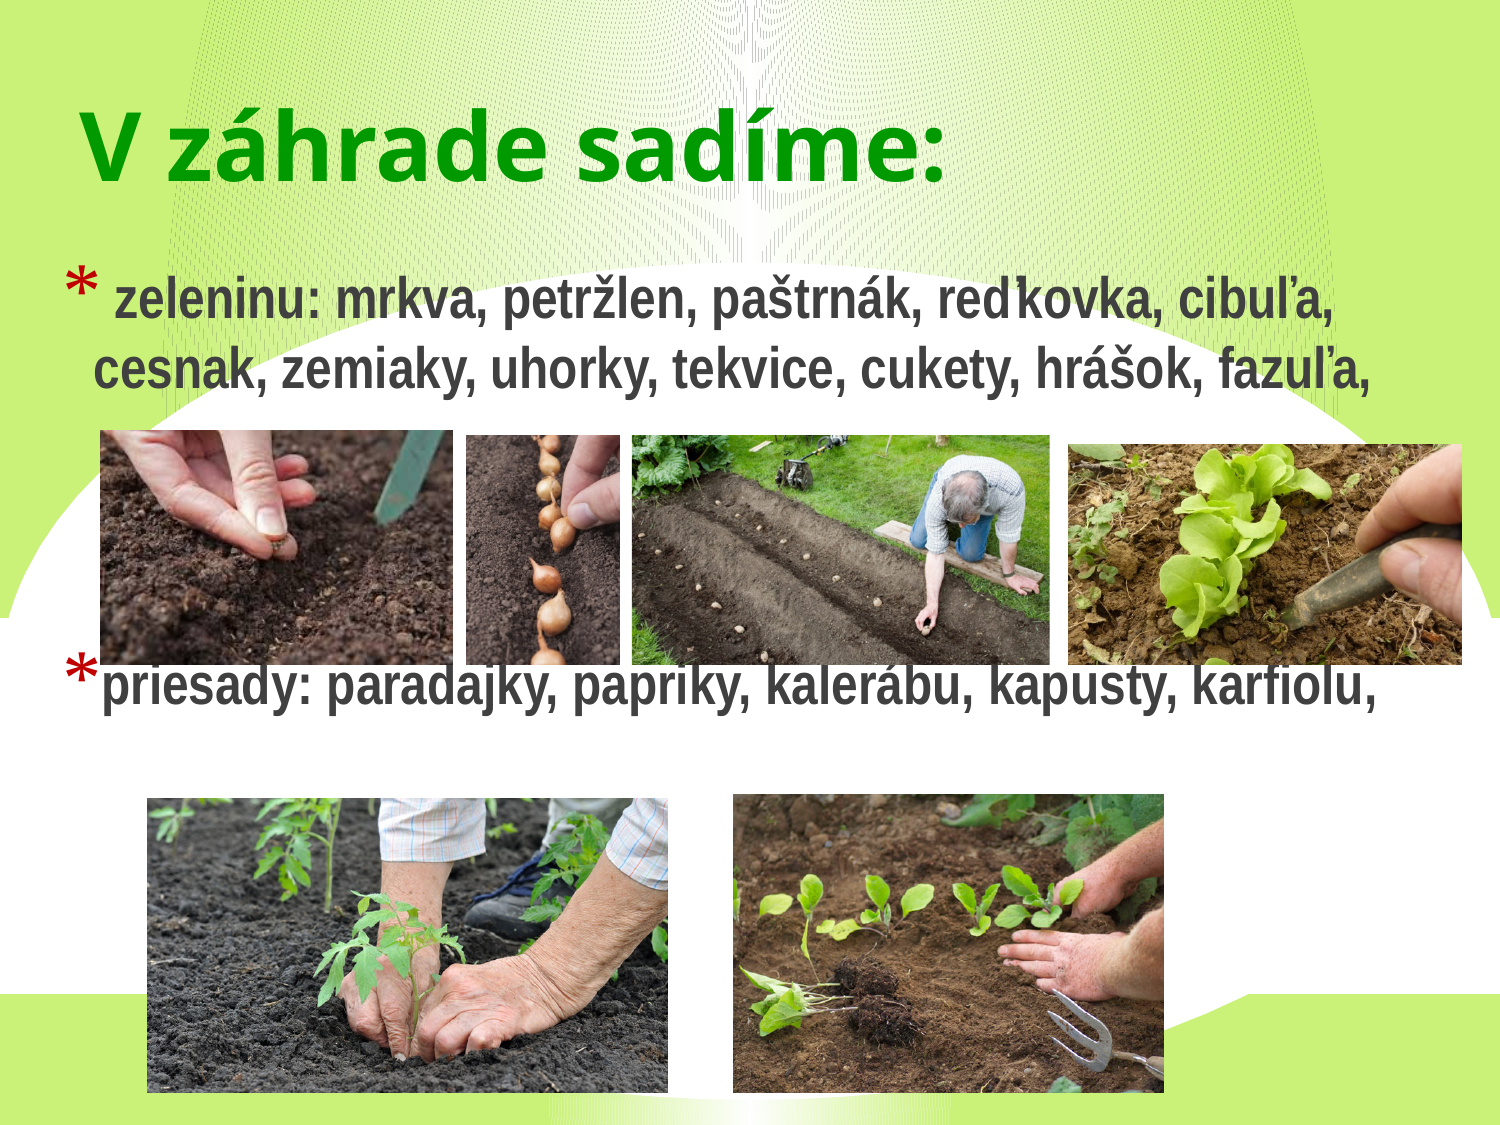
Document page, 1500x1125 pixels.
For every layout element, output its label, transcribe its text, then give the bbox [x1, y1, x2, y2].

picture [733, 794, 1164, 1093]
picture [1068, 444, 1462, 665]
picture [466, 435, 620, 665]
title V záhrade sadíme: [64, 78, 1317, 252]
picture [147, 798, 668, 1093]
picture [100, 430, 453, 665]
list zeleninu: mrkva, petržlen, paštrnák, reďkovka, cibuľa, cesnak, zemiaky, uhorky, tekvice, cukety, hrášok, fazuľa, priesady: paradajky, papriky, kalerábu, kapusty, karfiolu, [41, 252, 1447, 1012]
picture [631, 435, 1050, 665]
